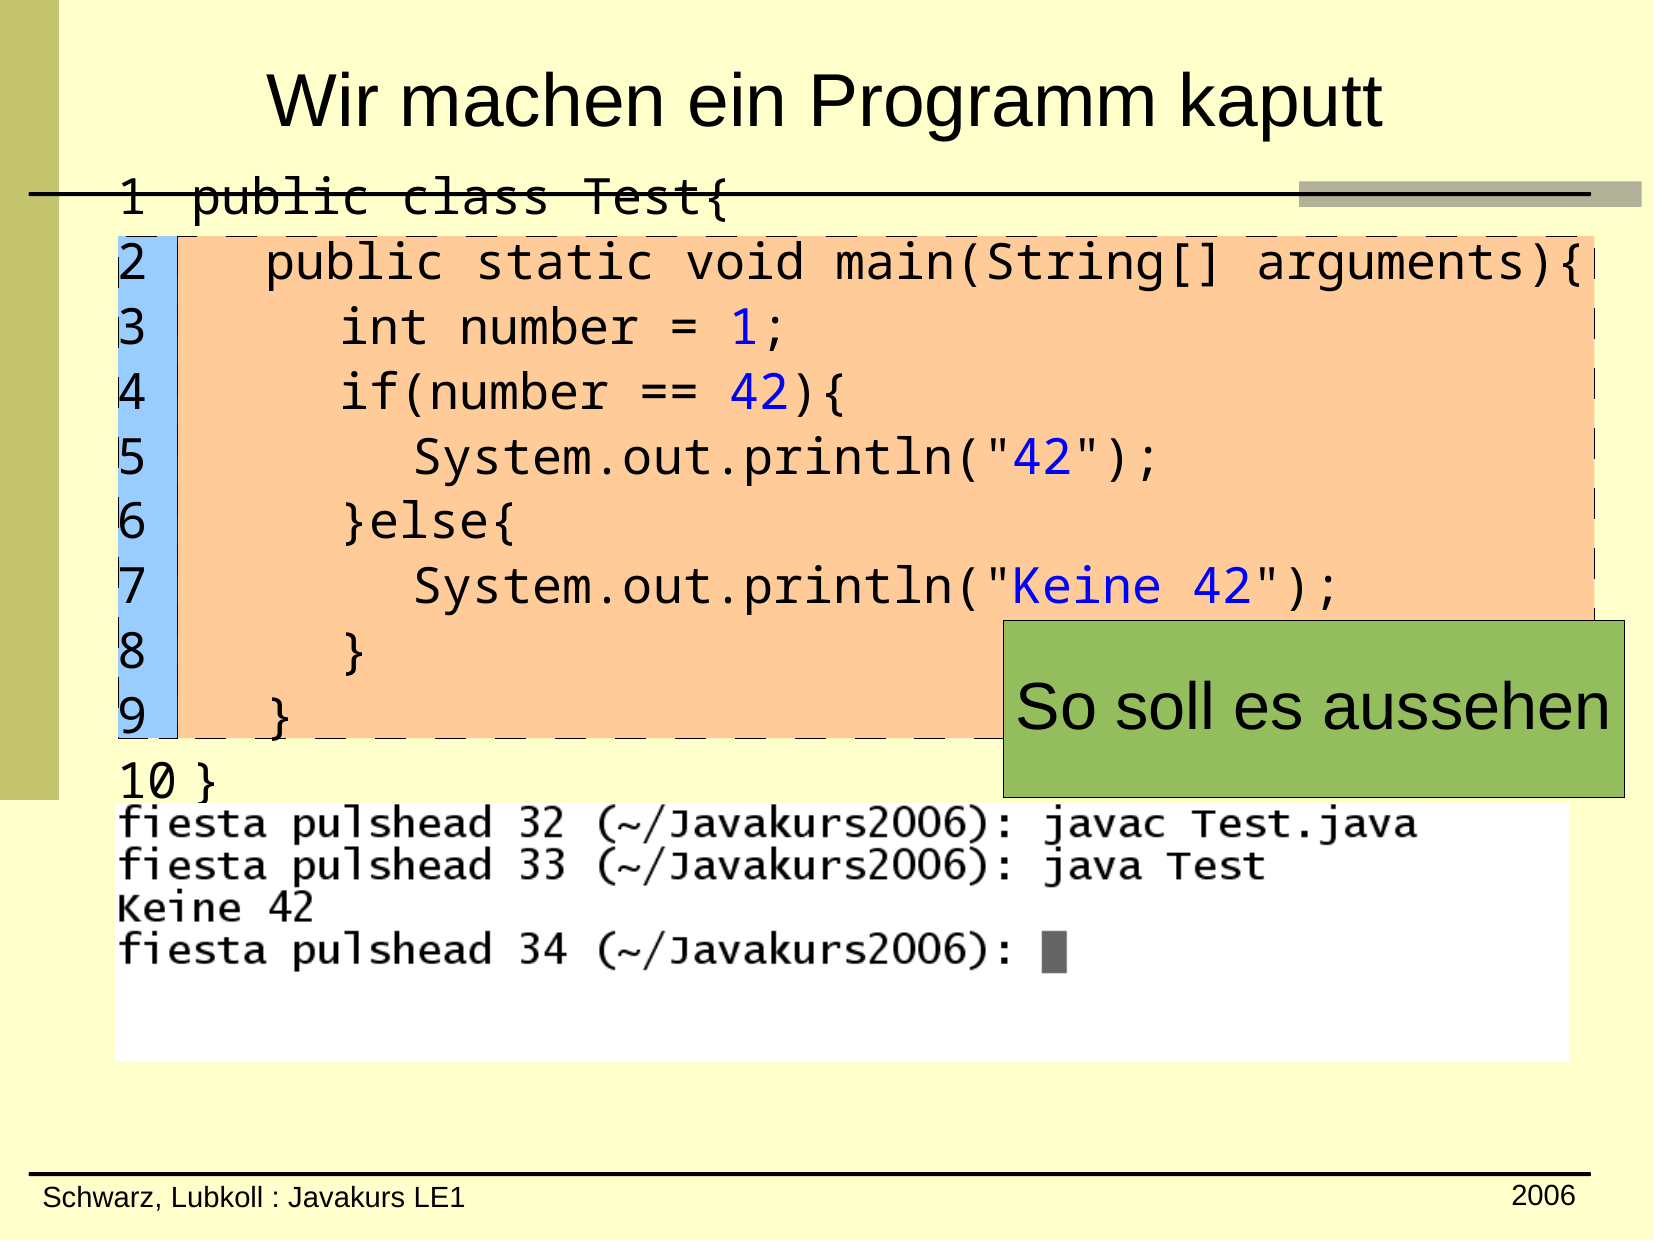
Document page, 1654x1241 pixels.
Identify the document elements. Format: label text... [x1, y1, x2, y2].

title Wir machen ein Programm kaputt [119, 19, 1532, 188]
text_box 1 2 3 4 5 6 7 8 9 10 [118, 236, 178, 739]
text_box public class Test{ public static void main(String[] arguments){ int number = 1; if(number == 42){ System.out.println("42"); }else{ System.out.println("Keine 42"); } } } [178, 236, 1595, 739]
picture [115, 803, 1569, 1061]
text_box So soll es aussehen [1003, 620, 1625, 798]
